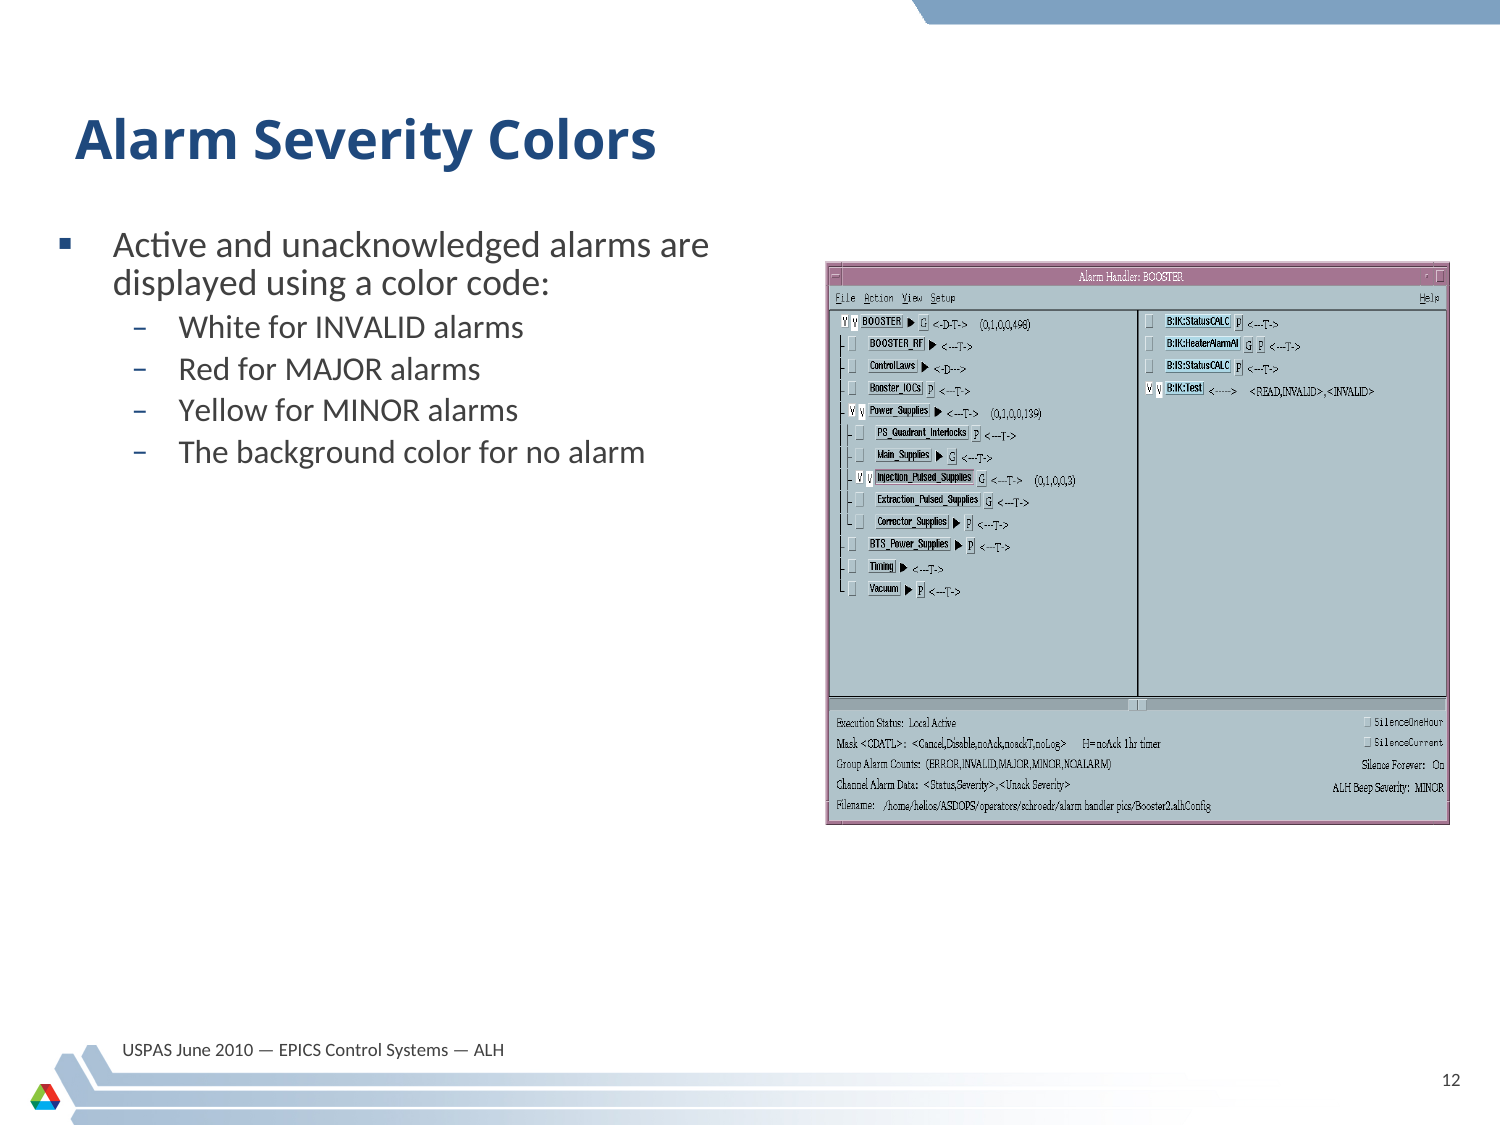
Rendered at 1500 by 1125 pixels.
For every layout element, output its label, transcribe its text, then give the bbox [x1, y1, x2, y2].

picture [0, 0, 1500, 26]
picture [825, 261, 1450, 825]
list Active and unacknowledged alarms are displayed using a color code: White for INVALID alarms Red for MAJOR alarms Yellow for MINOR alarms The background color for no alarm [56, 229, 788, 938]
title Alarm Severity Colors [75, 45, 1426, 233]
picture [0, 1037, 1500, 1125]
